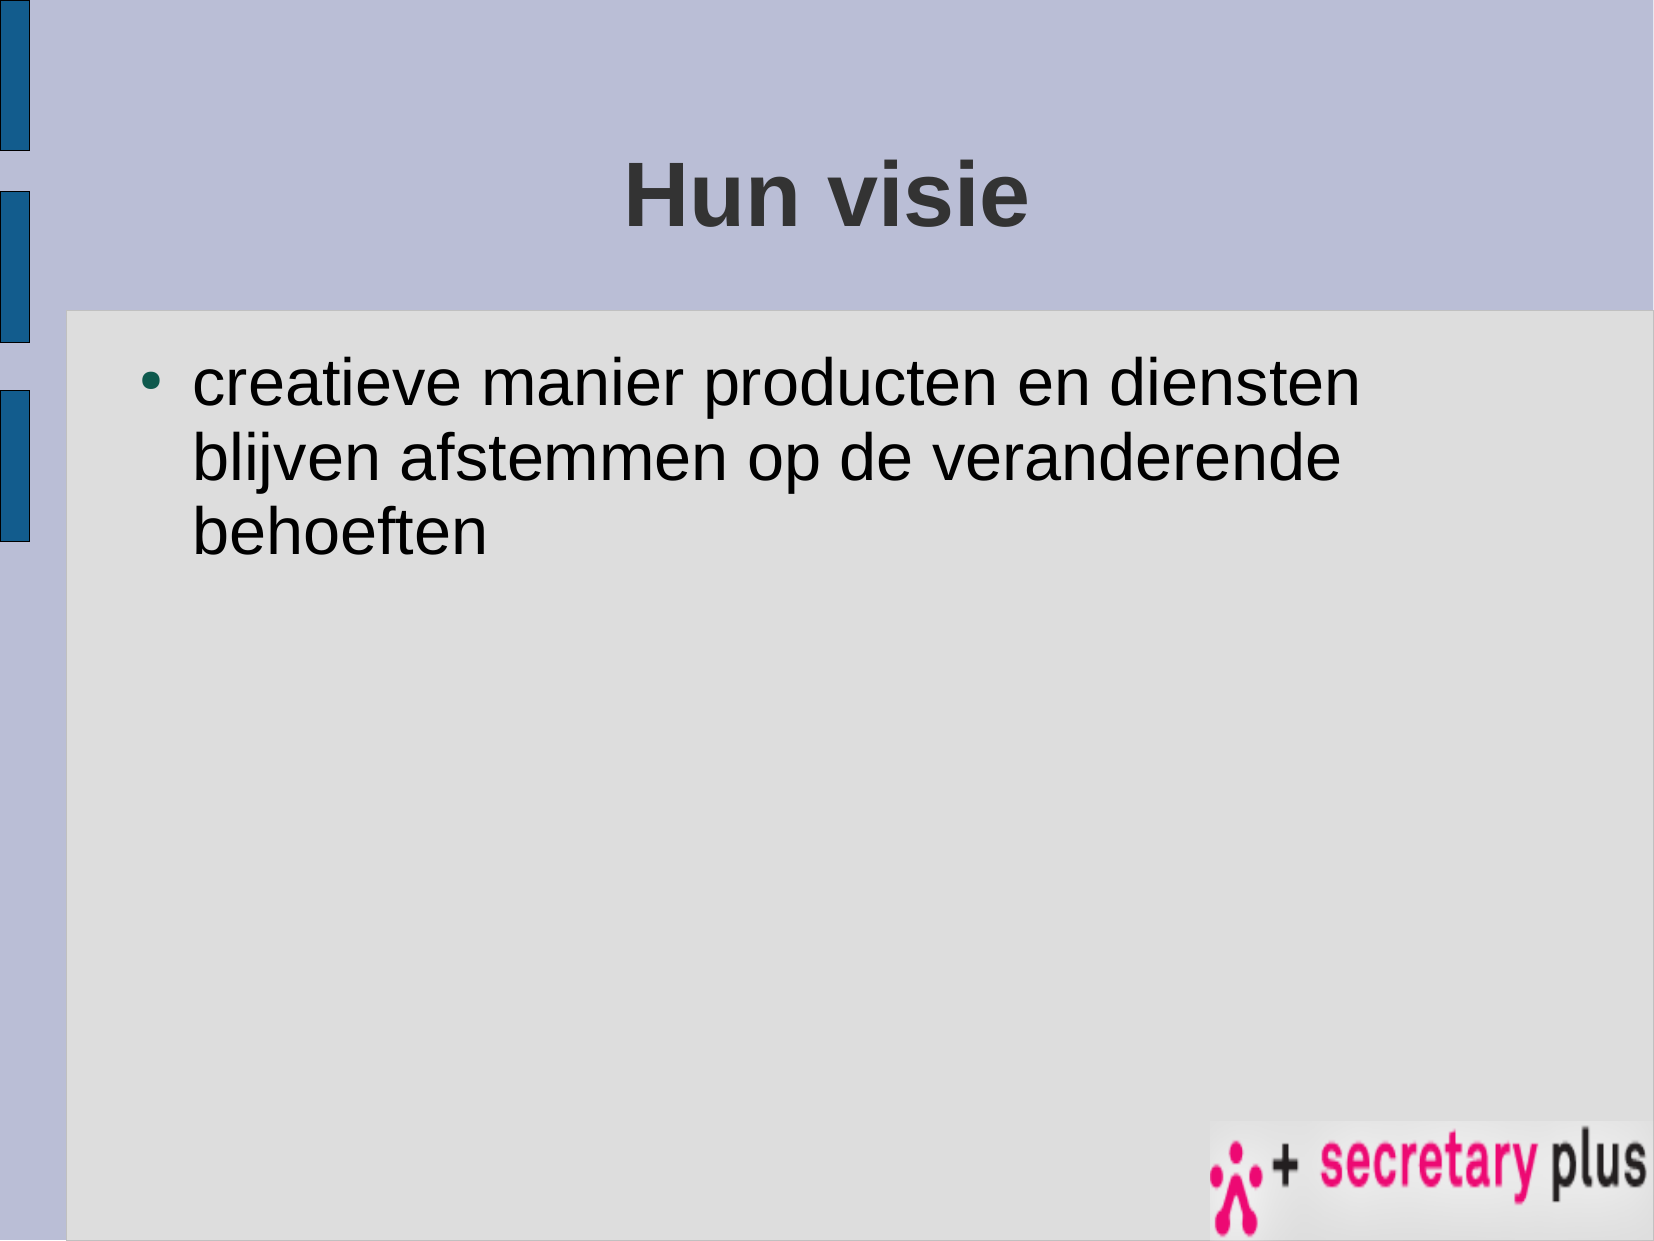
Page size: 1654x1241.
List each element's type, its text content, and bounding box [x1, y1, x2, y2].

title Hun visie [121, 98, 1534, 291]
list creatieve manier producten en diensten blijven afstemmen op de veranderende behoeften [121, 344, 1534, 1112]
picture [1210, 1121, 1654, 1241]
